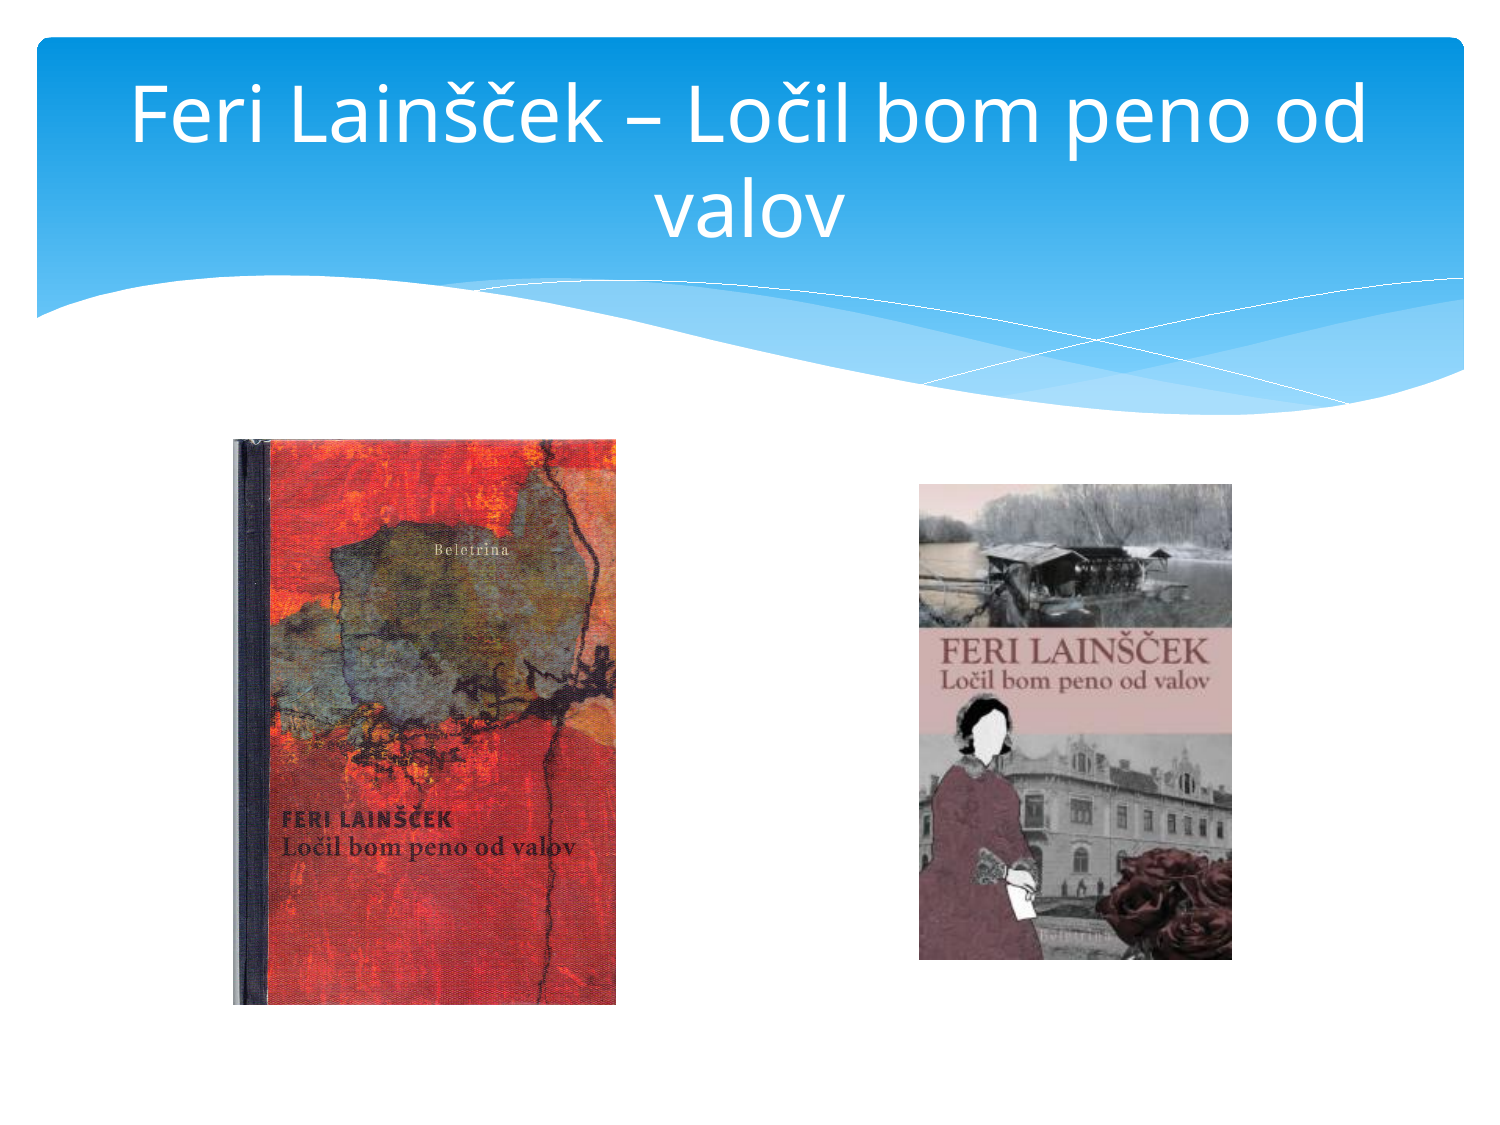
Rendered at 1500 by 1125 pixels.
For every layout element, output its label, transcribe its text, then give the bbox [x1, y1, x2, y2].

picture [233, 439, 616, 1005]
title Feri Lainšček – Ločil bom peno od valov [75, 55, 1425, 261]
picture [919, 484, 1232, 960]
